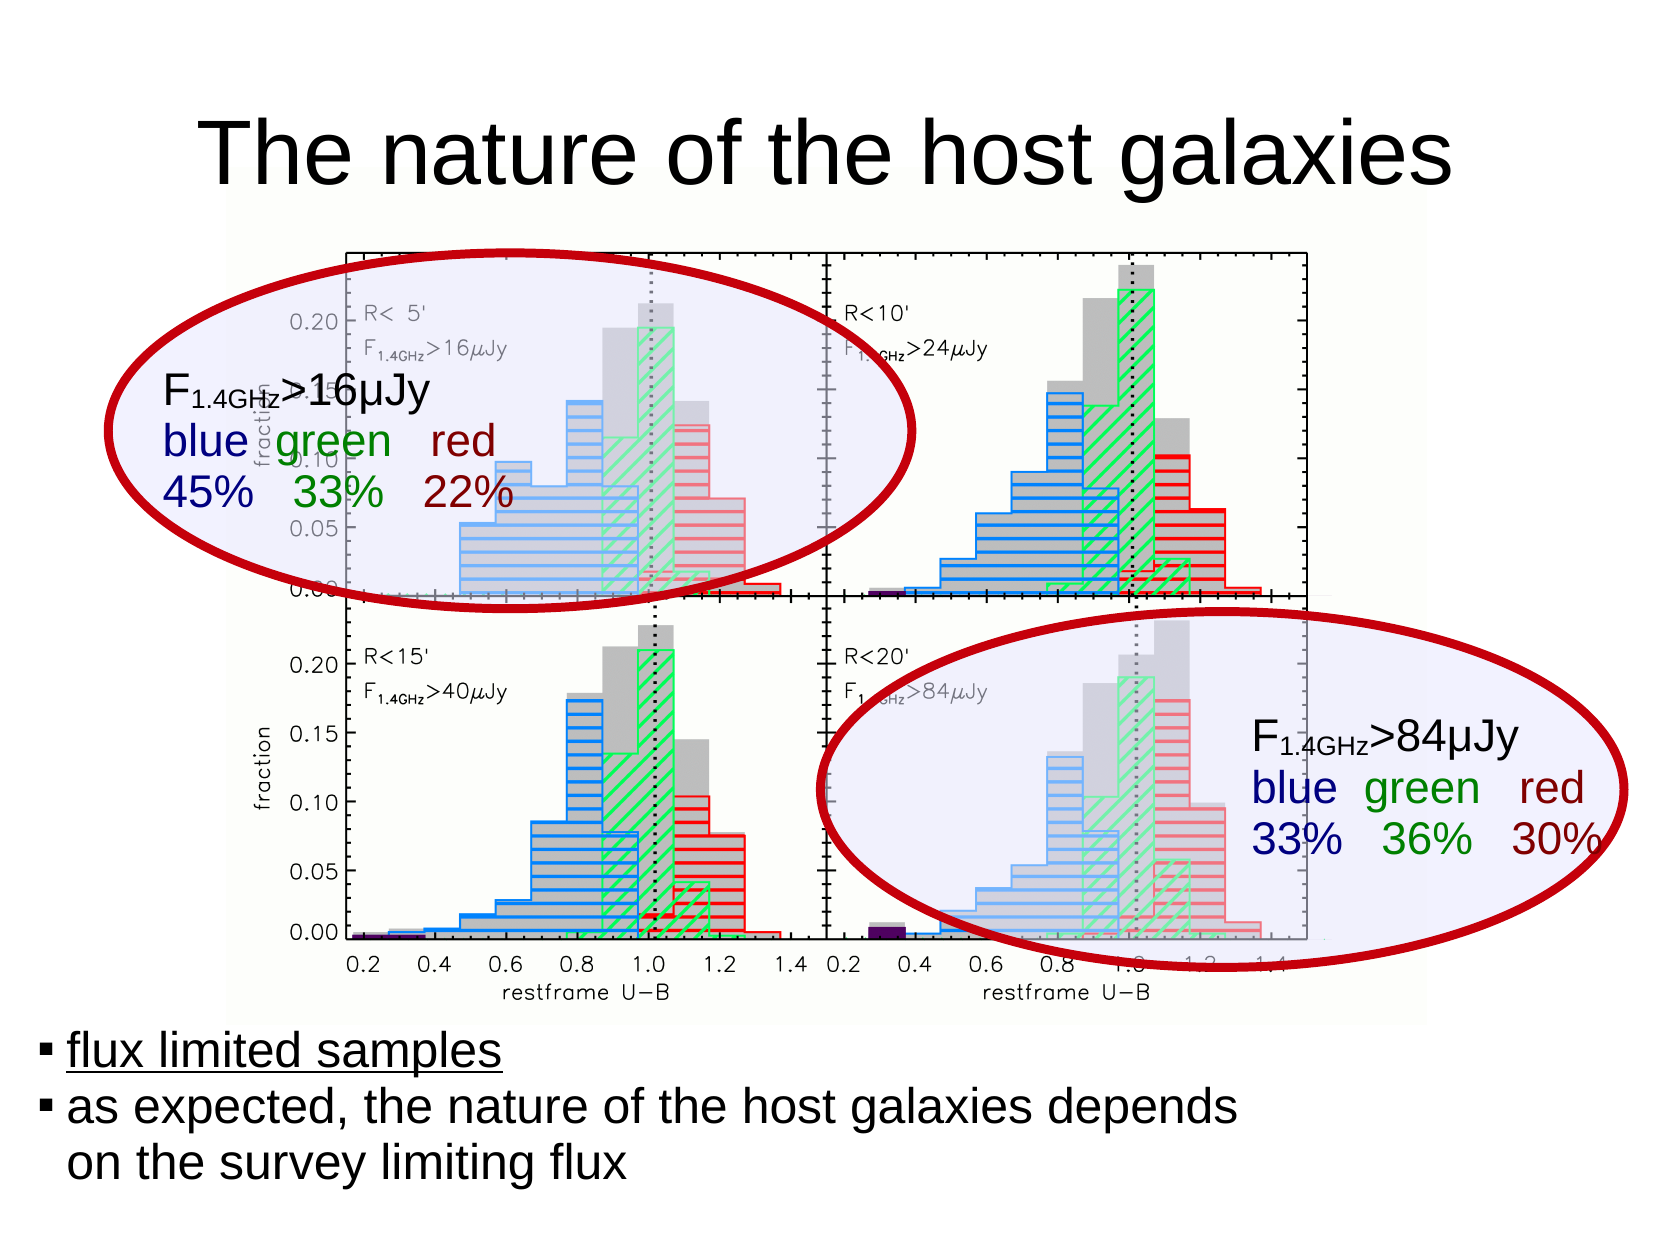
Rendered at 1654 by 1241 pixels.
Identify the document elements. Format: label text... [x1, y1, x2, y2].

text_box [820, 611, 1590, 968]
text_box F1.4GHz>16μJy blue green red 45% 33% 22% [147, 330, 530, 515]
text_box [108, 354, 147, 508]
text_box flux limited samples as expected, the nature of the host galaxies depends on the survey limiting flux [25, 1015, 1391, 1241]
text_box [156, 252, 912, 609]
text_box [1619, 761, 1625, 818]
picture [226, 257, 414, 304]
text_box F1.4GHz>84μJy blue green red 33% 36% 30% [1236, 677, 1619, 862]
title The nature of the host galaxies [96, 49, 1558, 257]
picture [226, 257, 1427, 1025]
